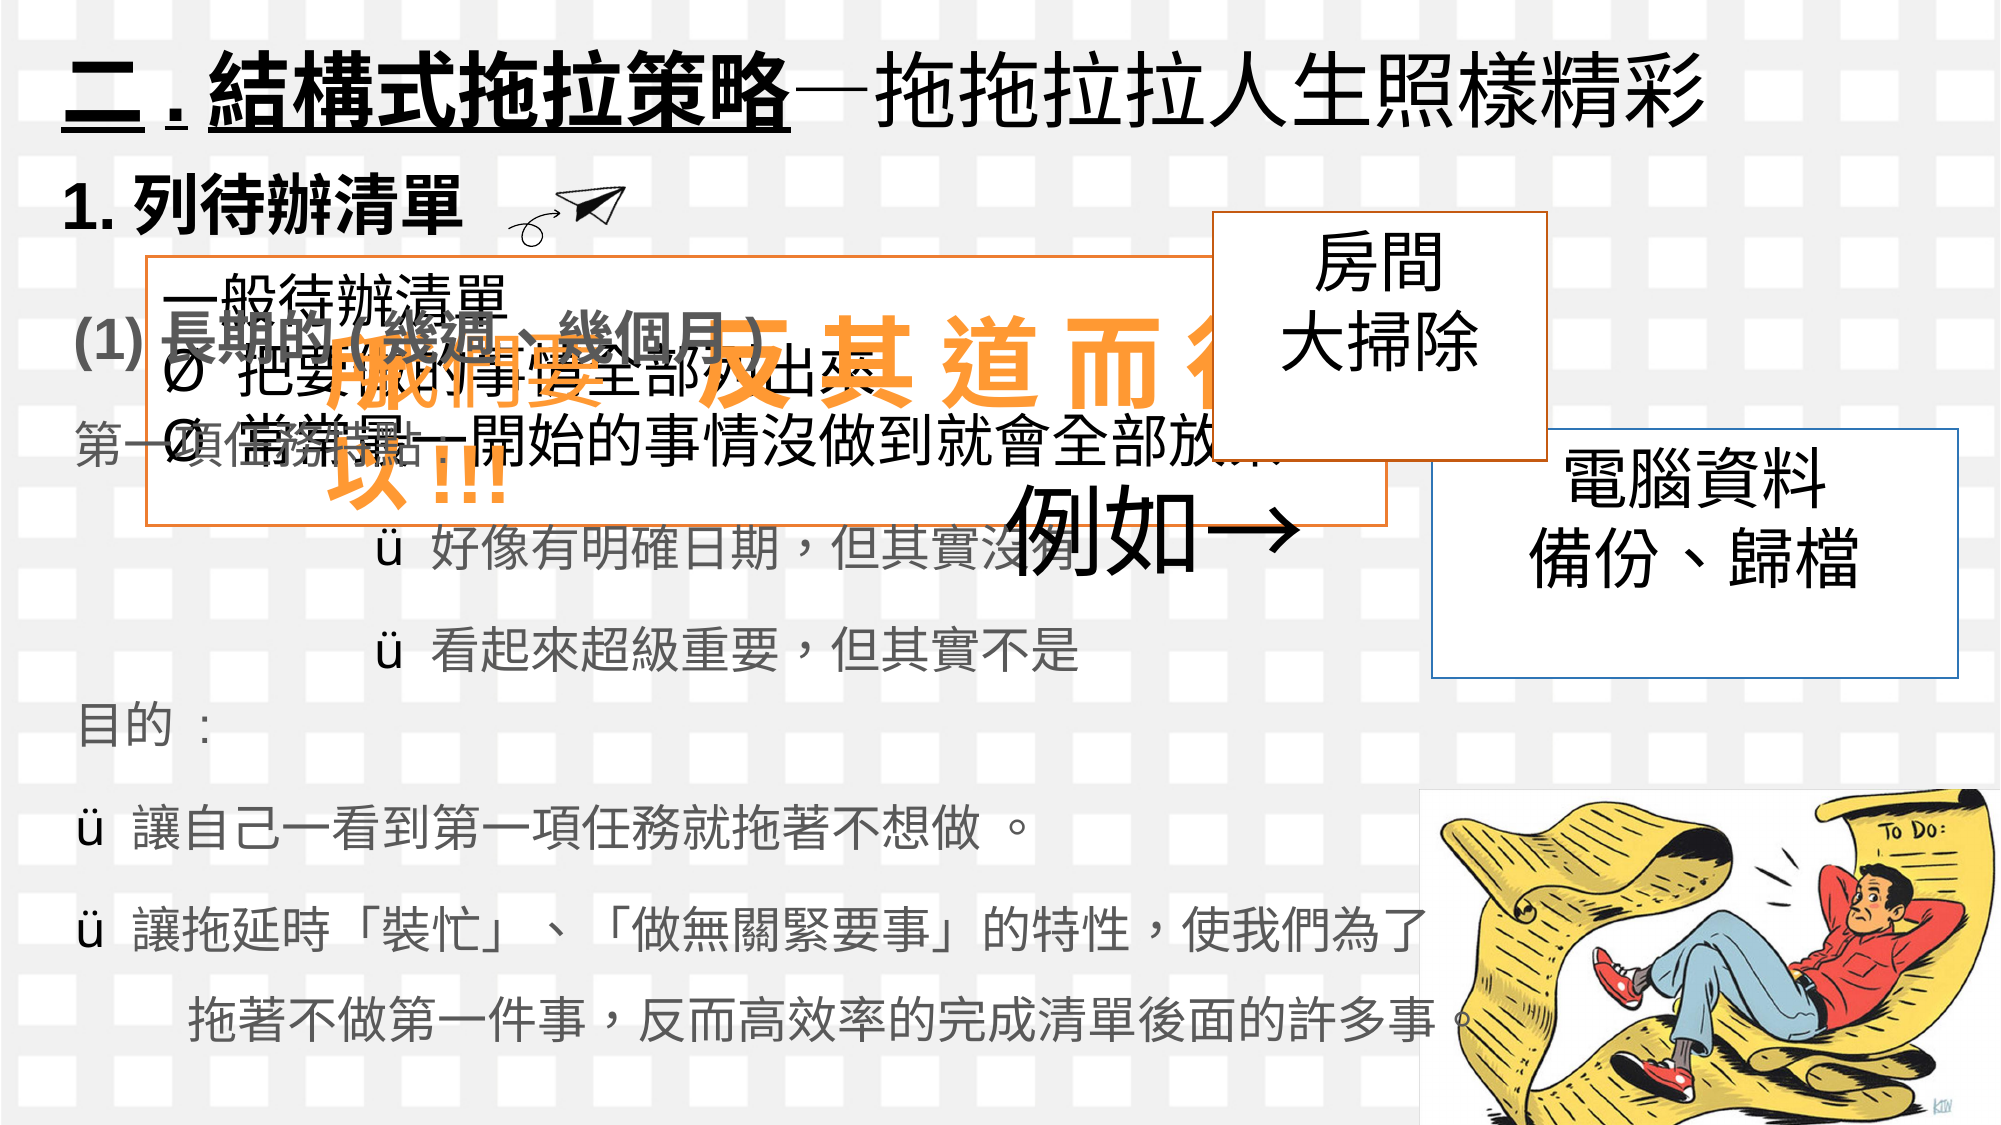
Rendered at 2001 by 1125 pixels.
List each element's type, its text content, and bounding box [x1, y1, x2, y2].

text_box (1)長期的(幾週、幾個月) 第一項任務特點: 好像有明確日期，但其實沒有 看起來超級重要，但其實不是 [62, 260, 1431, 689]
text_box [508, 209, 561, 247]
text_box 1.列待辦清單 [46, 155, 470, 252]
text_box 目的 : 讓自己一看到第一項任務就拖著不想做 。 讓拖延時「裝忙」、「做無關緊要事」的特性，使我們為了拖著不做第一件事，反而高效率的完成清單後面的許多事。 [63, 657, 1449, 1058]
text_box 電腦資料 備份、歸檔 [1431, 429, 1958, 678]
picture [552, 178, 626, 227]
text_box 二.結構式拖拉策略—拖拖拉拉人生照樣精彩 [46, 30, 1699, 147]
text_box 例如→ [989, 460, 1322, 598]
text_box 房間 大掃除 [1212, 212, 1547, 461]
text_box 一般待辦清單 把要做的事情全部列出來 常常最一開始的事情沒做到就會全部放棄 [146, 256, 1212, 260]
picture [1419, 789, 2000, 1125]
